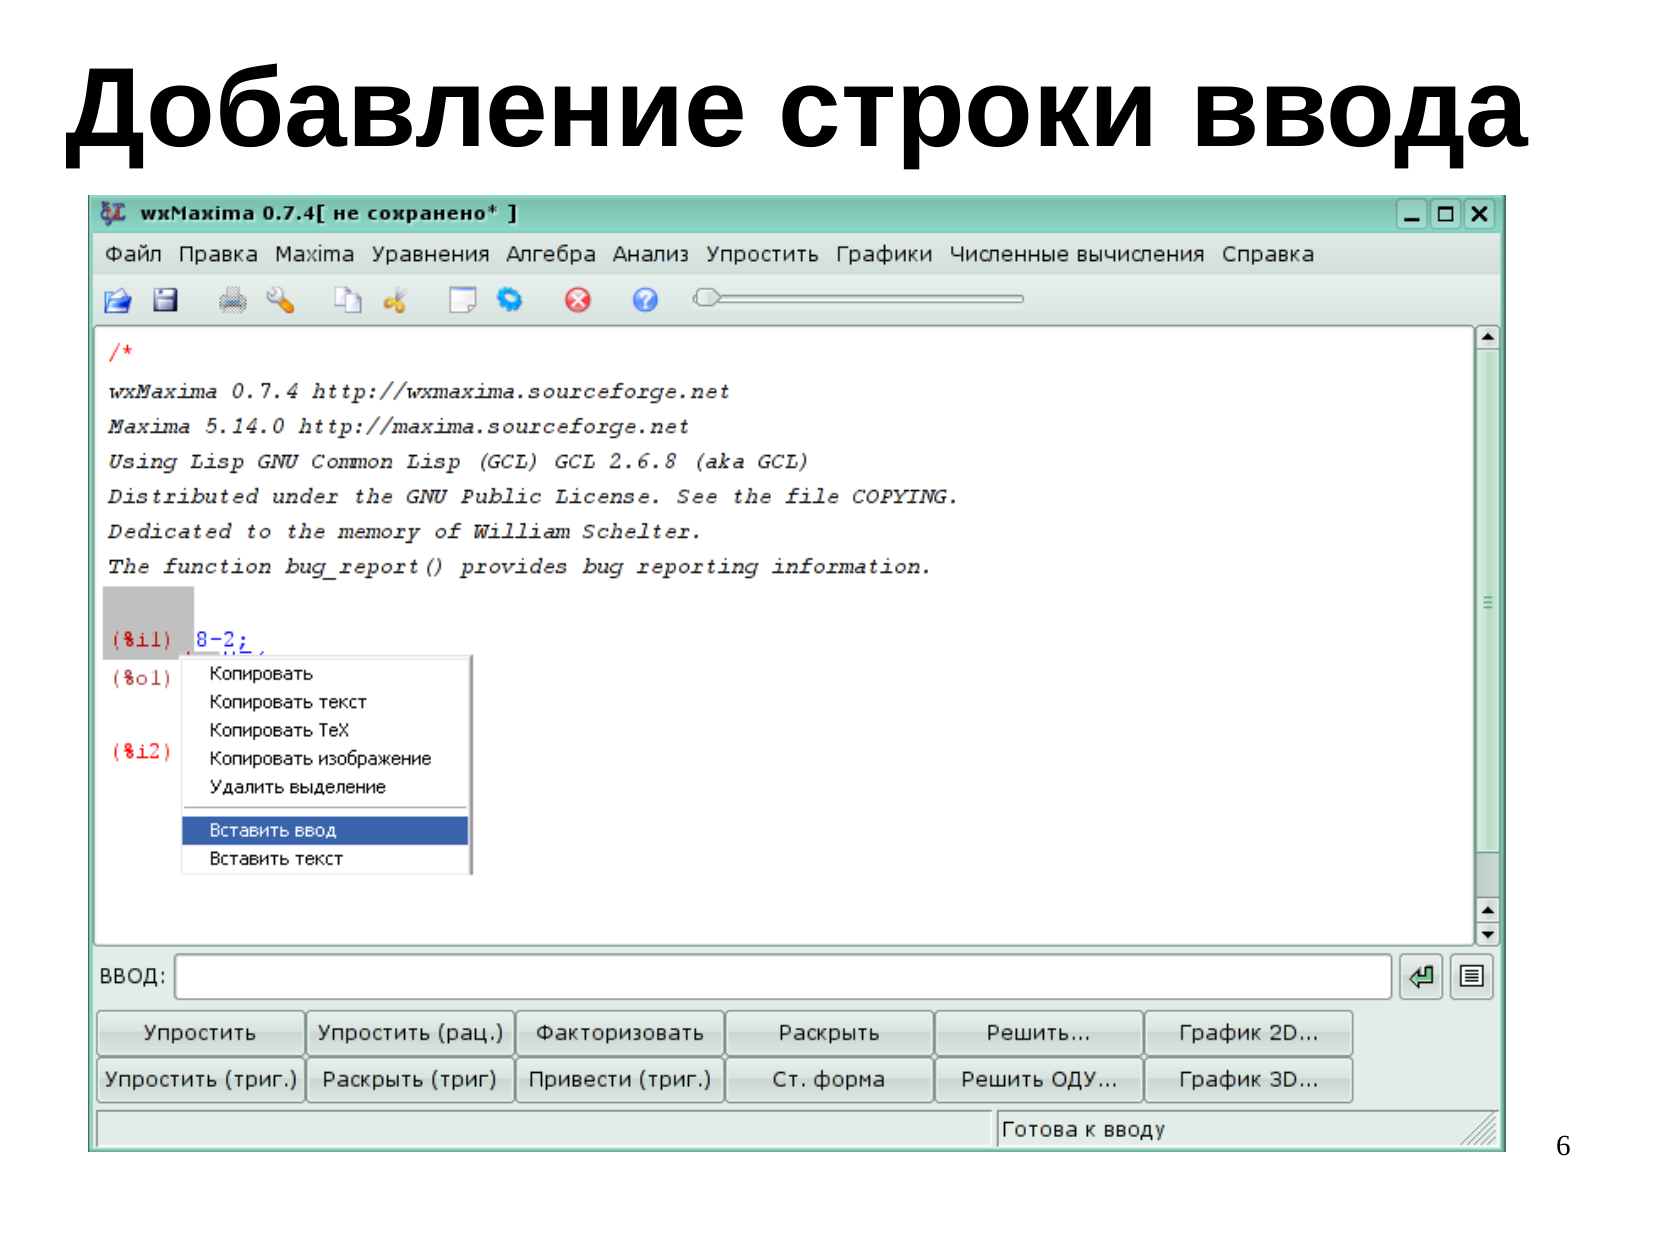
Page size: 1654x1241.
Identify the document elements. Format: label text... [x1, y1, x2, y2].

picture [88, 195, 1506, 1152]
text_box Добавление строки ввода [29, 36, 1565, 178]
